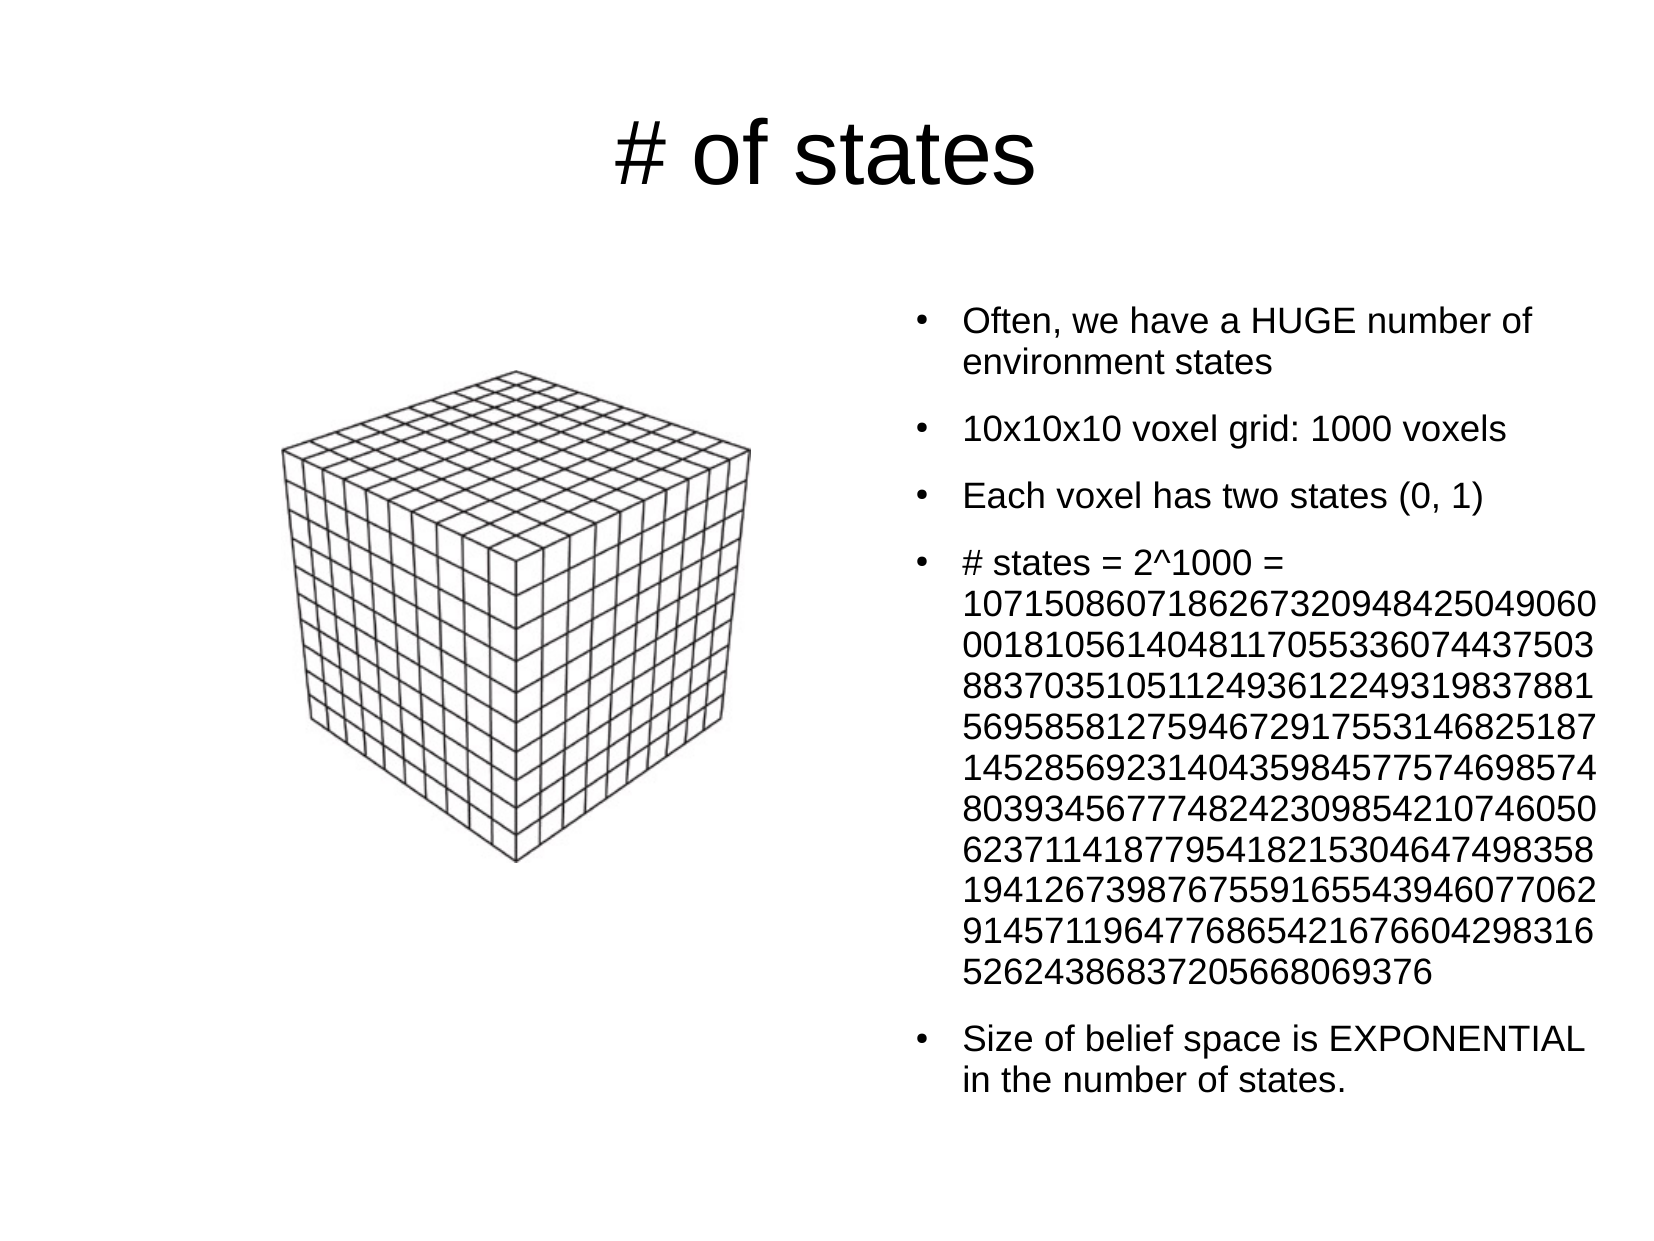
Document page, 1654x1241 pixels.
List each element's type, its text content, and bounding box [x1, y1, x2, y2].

picture [281, 370, 751, 863]
title # of states [82, 49, 1571, 257]
list Often, we have a HUGE number of environment states 10x10x10 voxel grid: 1000 voxels Each voxel has two states (0, 1) # states = 2^1000 = 10715086071862673209484250490600018105614048117055336074437503883703510511249361224931983788156958581275946729175531468251871452856923140435984577574698574803934567774824230985421074605062371141877954182153046474983581941267398767559165543946077062914571196477686542167660429831652624386837205668069376 Size of belief space is EXPONENTIAL in the number of states. [900, 300, 1609, 1119]
